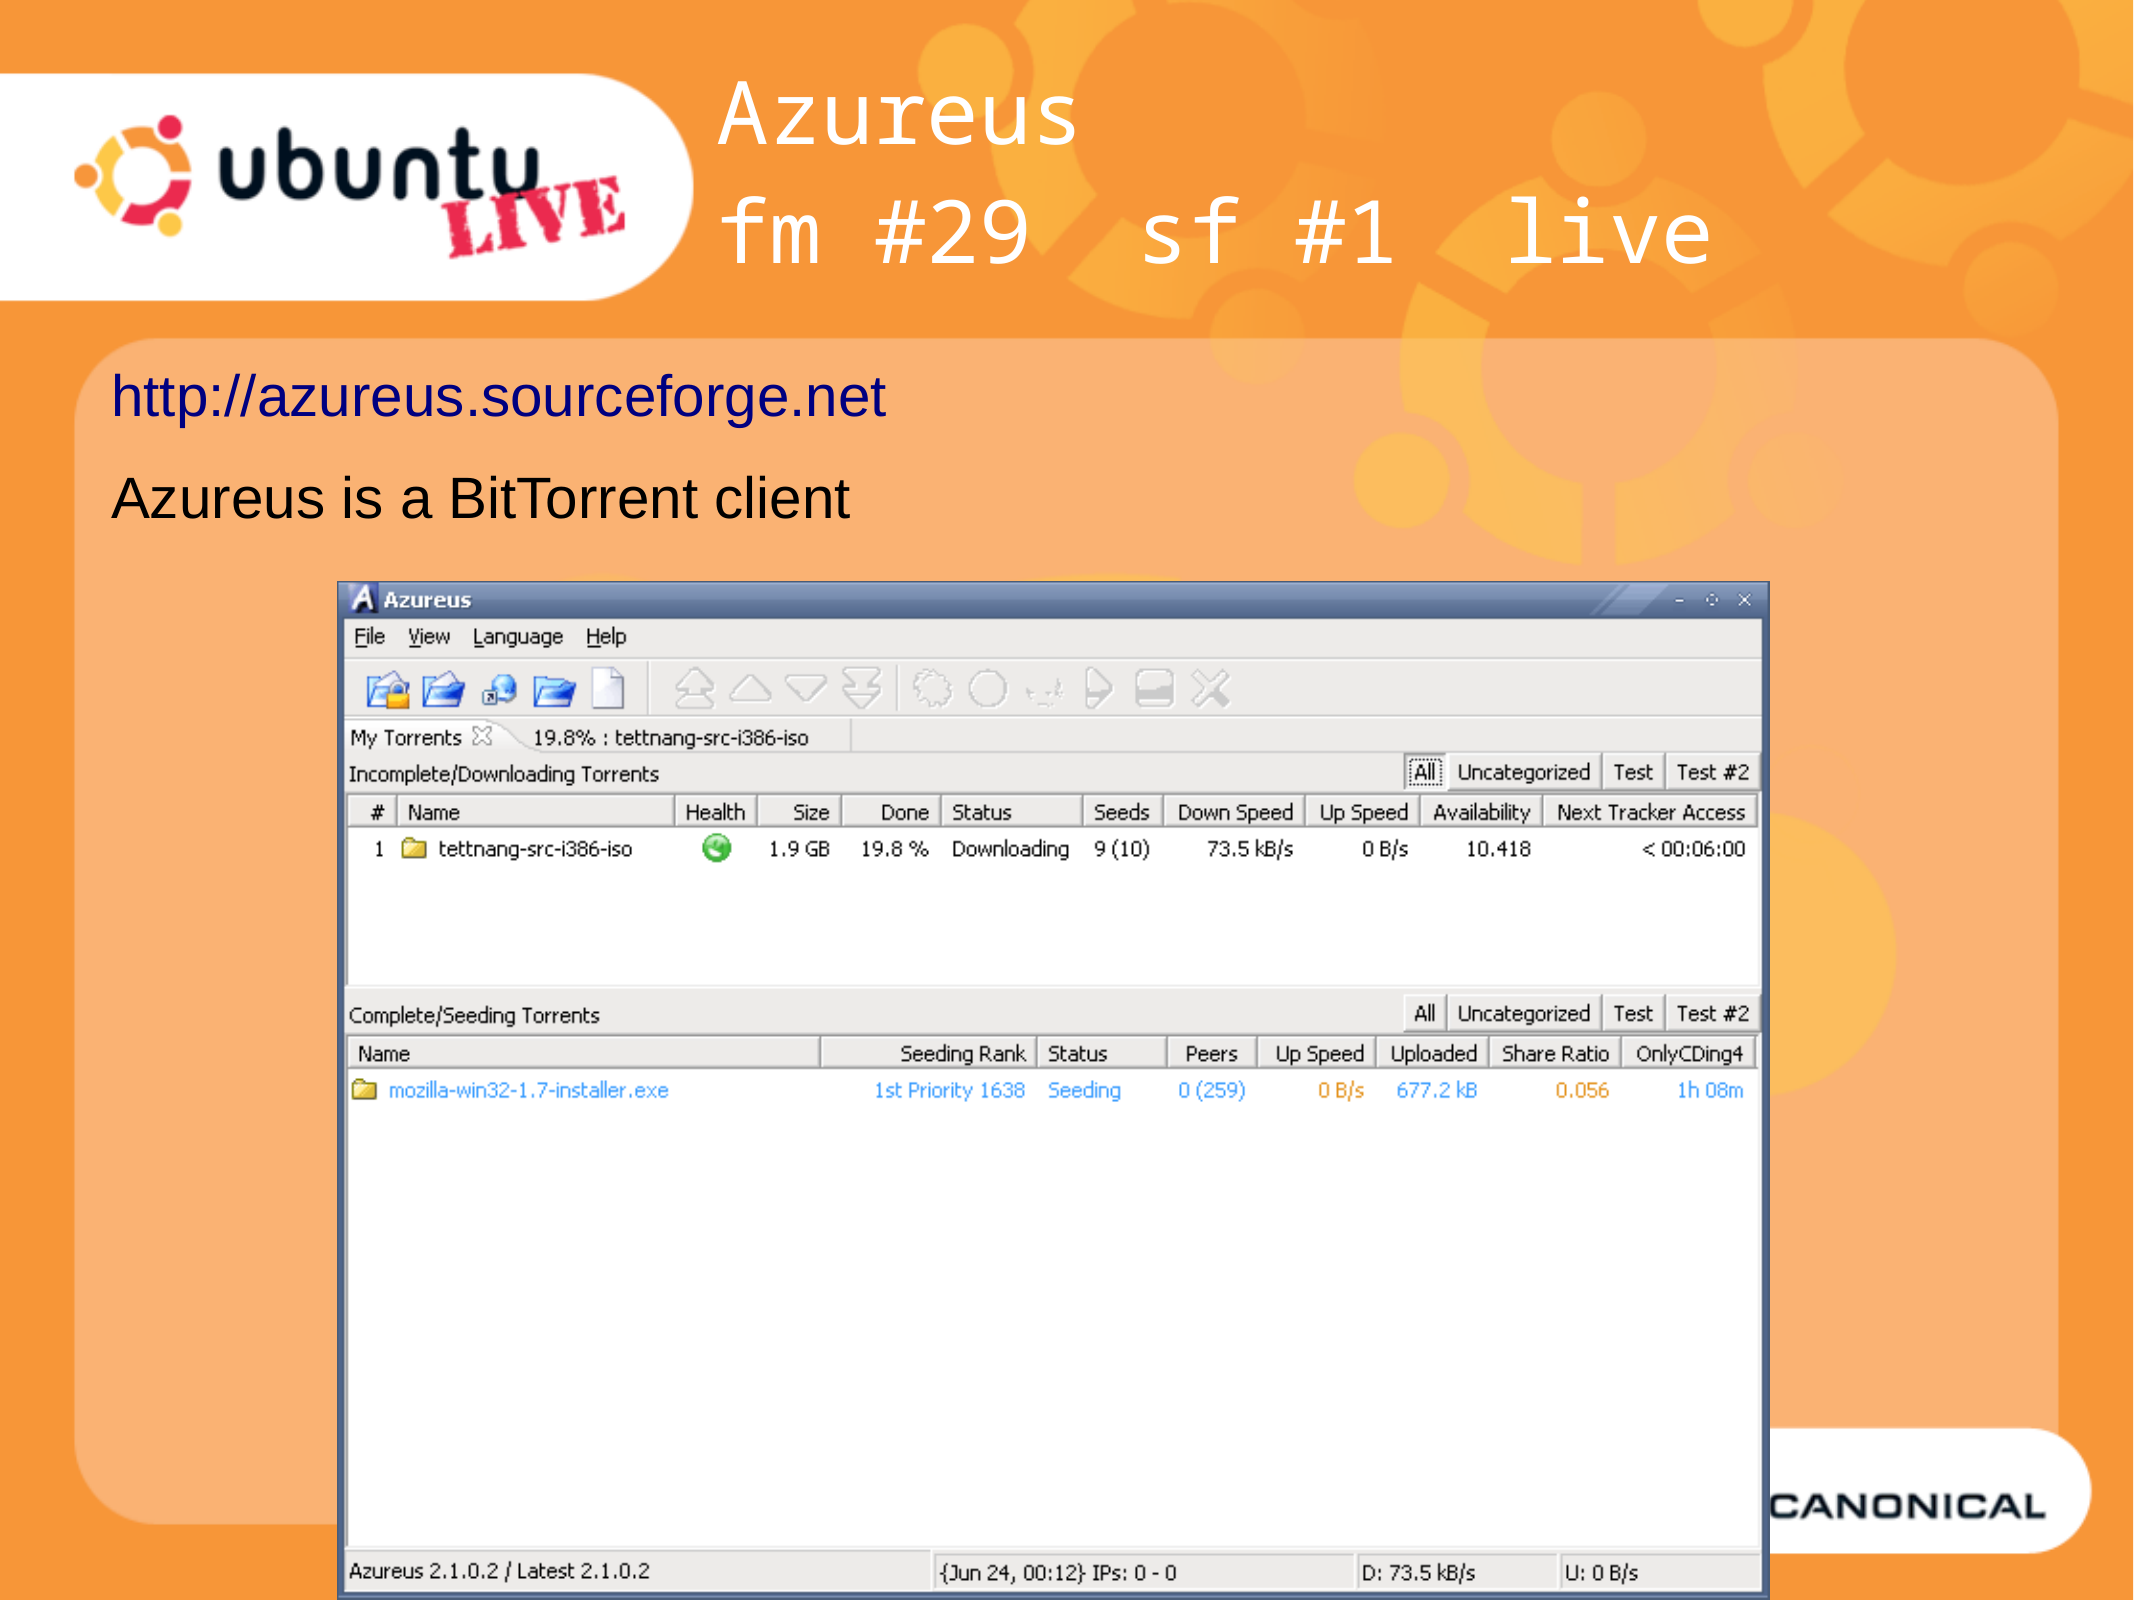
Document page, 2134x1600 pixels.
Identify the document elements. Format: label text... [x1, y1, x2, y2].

list http://azureus.sourceforge.net Azureus is a BitTorrent client [66, 375, 2026, 1388]
picture [0, 0, 2134, 1600]
title Azureus fm #29 sf #1 live [712, 47, 2134, 294]
